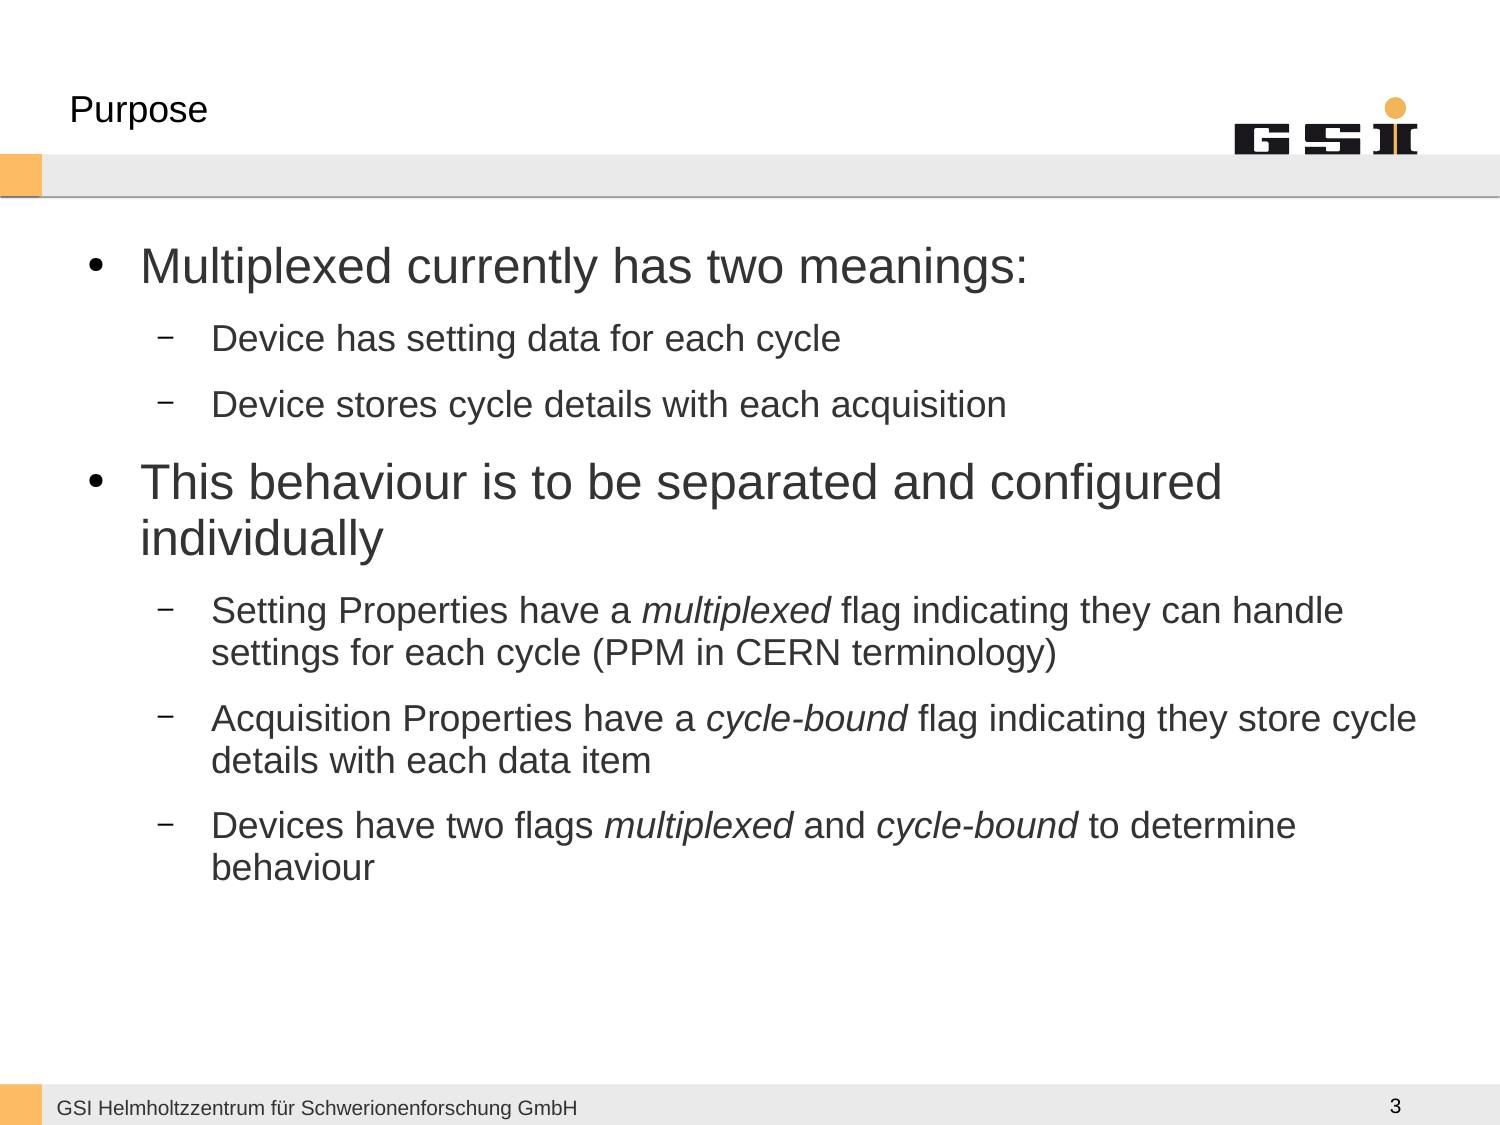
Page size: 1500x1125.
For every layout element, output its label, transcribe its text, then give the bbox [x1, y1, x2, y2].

picture [1233, 95, 1419, 154]
list Multiplexed currently has two meanings: Device has setting data for each cycle Device stores cycle details with each acquisition This behaviour is to be separated and configured individually Setting Properties have a multiplexed flag indicating they can handle settings for each cycle (PPM in CERN terminology) Acquisition Properties have a cycle-bound flag indicating they store cycle details with each data item Devices have two flags multiplexed and cycle-bound to determine behaviour [69, 237, 1462, 1043]
title Purpose [69, 44, 986, 174]
